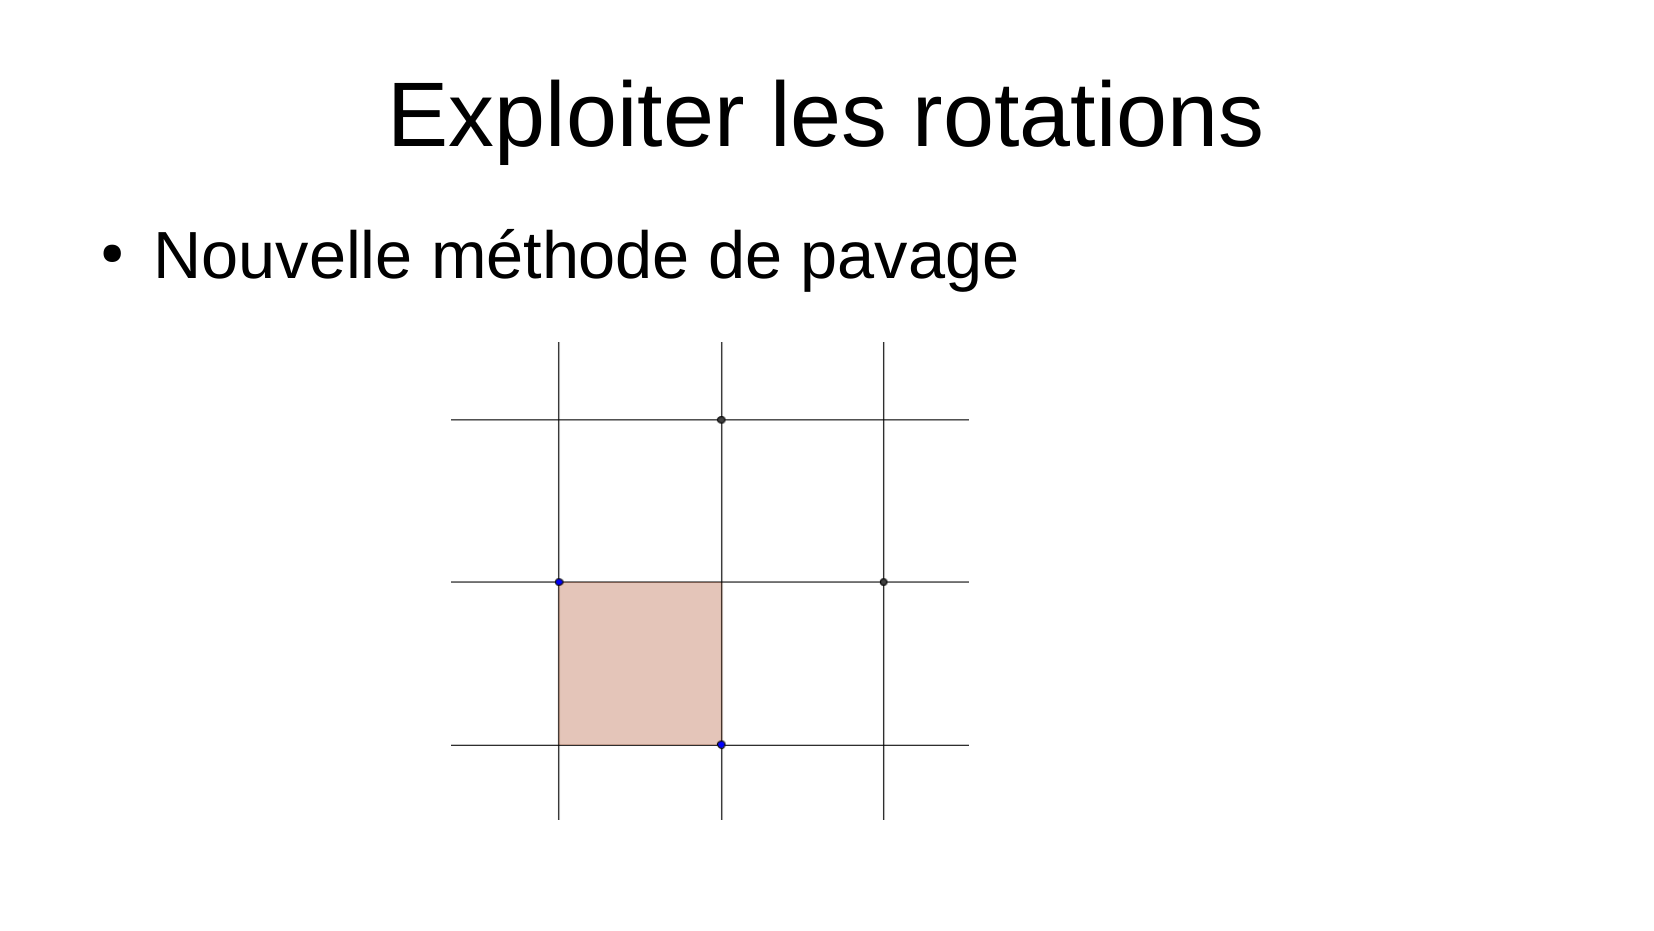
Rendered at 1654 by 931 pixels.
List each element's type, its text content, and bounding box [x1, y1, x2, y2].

picture [451, 342, 969, 820]
title Exploiter les rotations [82, 37, 1571, 193]
list Nouvelle méthode de pavage [82, 217, 1583, 355]
